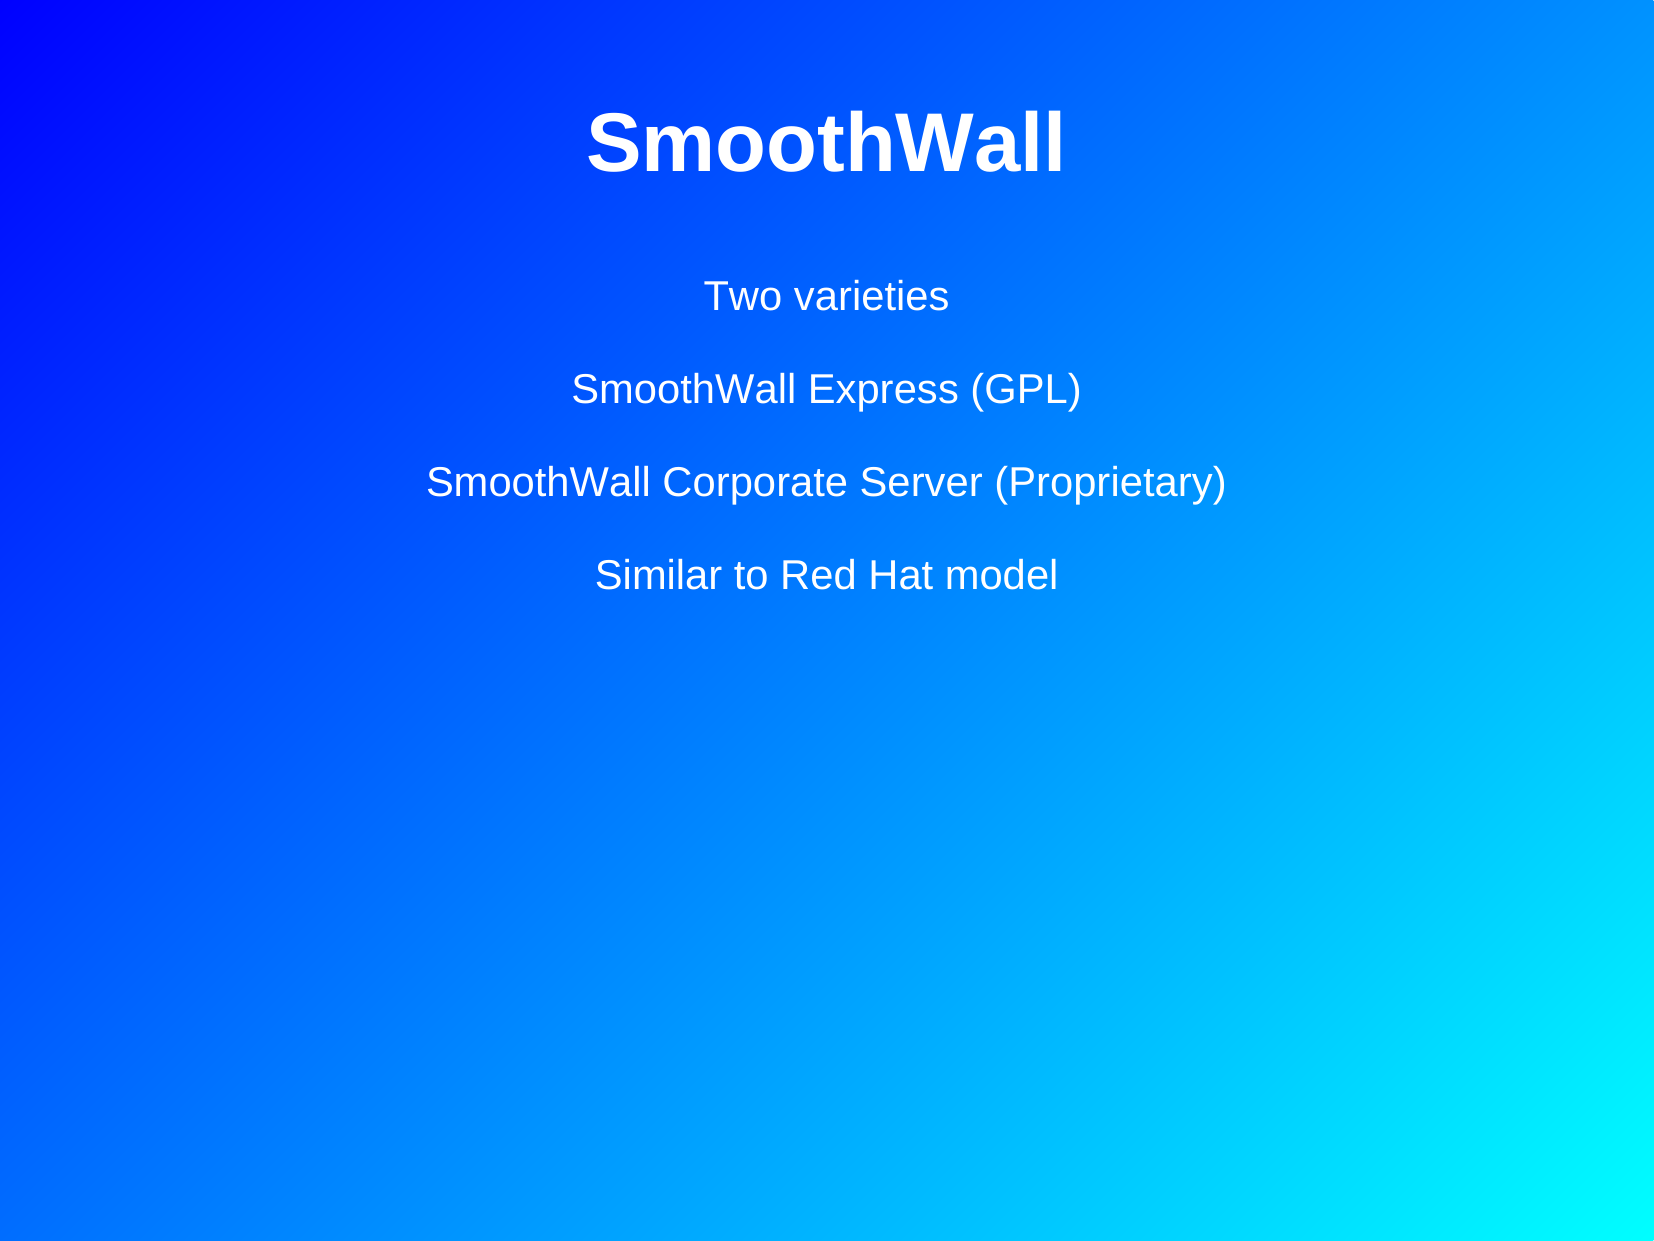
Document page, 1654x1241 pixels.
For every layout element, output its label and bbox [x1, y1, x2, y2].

picture [636, 222, 1654, 1241]
